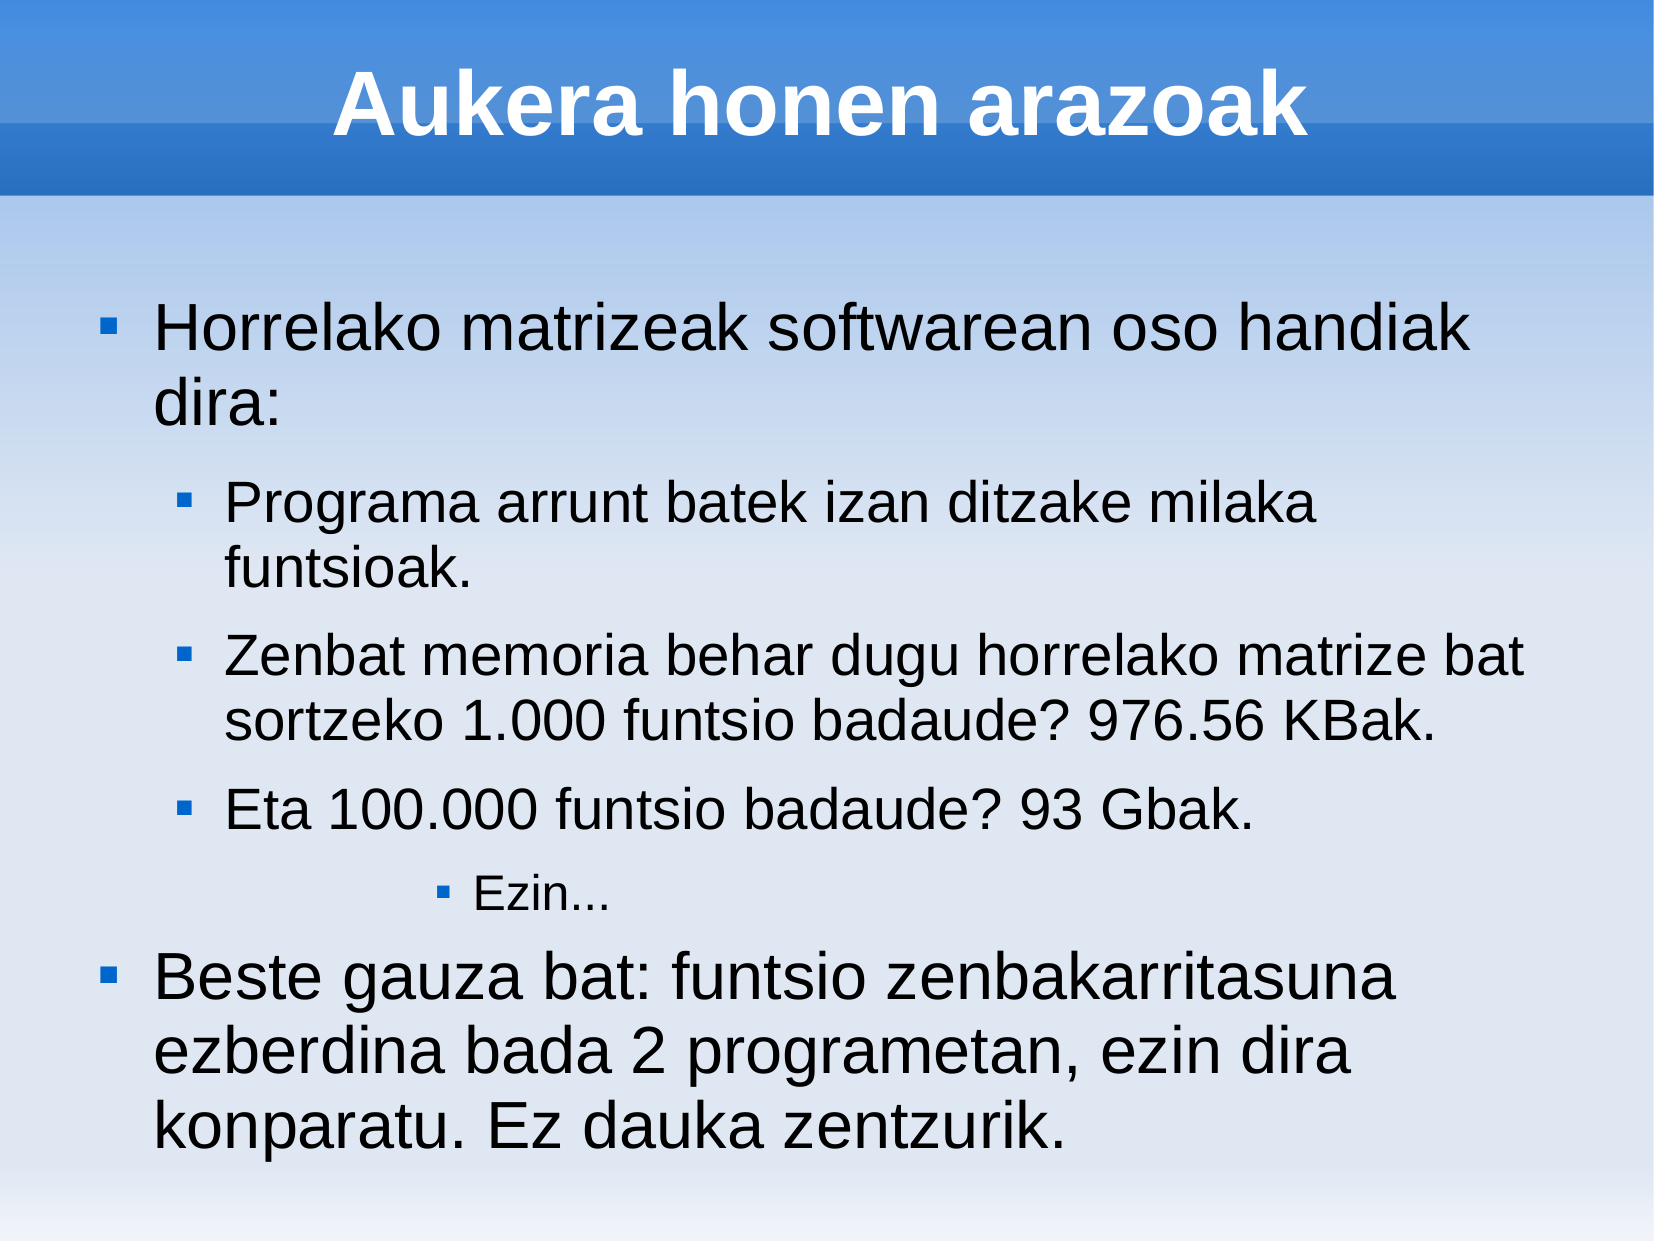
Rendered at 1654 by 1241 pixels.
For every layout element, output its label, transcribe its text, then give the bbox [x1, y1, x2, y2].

picture [0, 0, 1654, 1241]
list Horrelako matrizeak softwarean oso handiak dira: Programa arrunt batek izan ditzake milaka funtsioak. Zenbat memoria behar dugu horrelako matrize bat sortzeko 1.000 funtsio badaude? 976.56 KBak. Eta 100.000 funtsio badaude? 93 Gbak. Ezin... Beste gauza bat: funtsio zenbakarritasuna ezberdina bada 2 programetan, ezin dira konparatu. Ez dauka zentzurik. [82, 290, 1571, 1164]
title Aukera honen arazoak [76, 0, 1565, 208]
